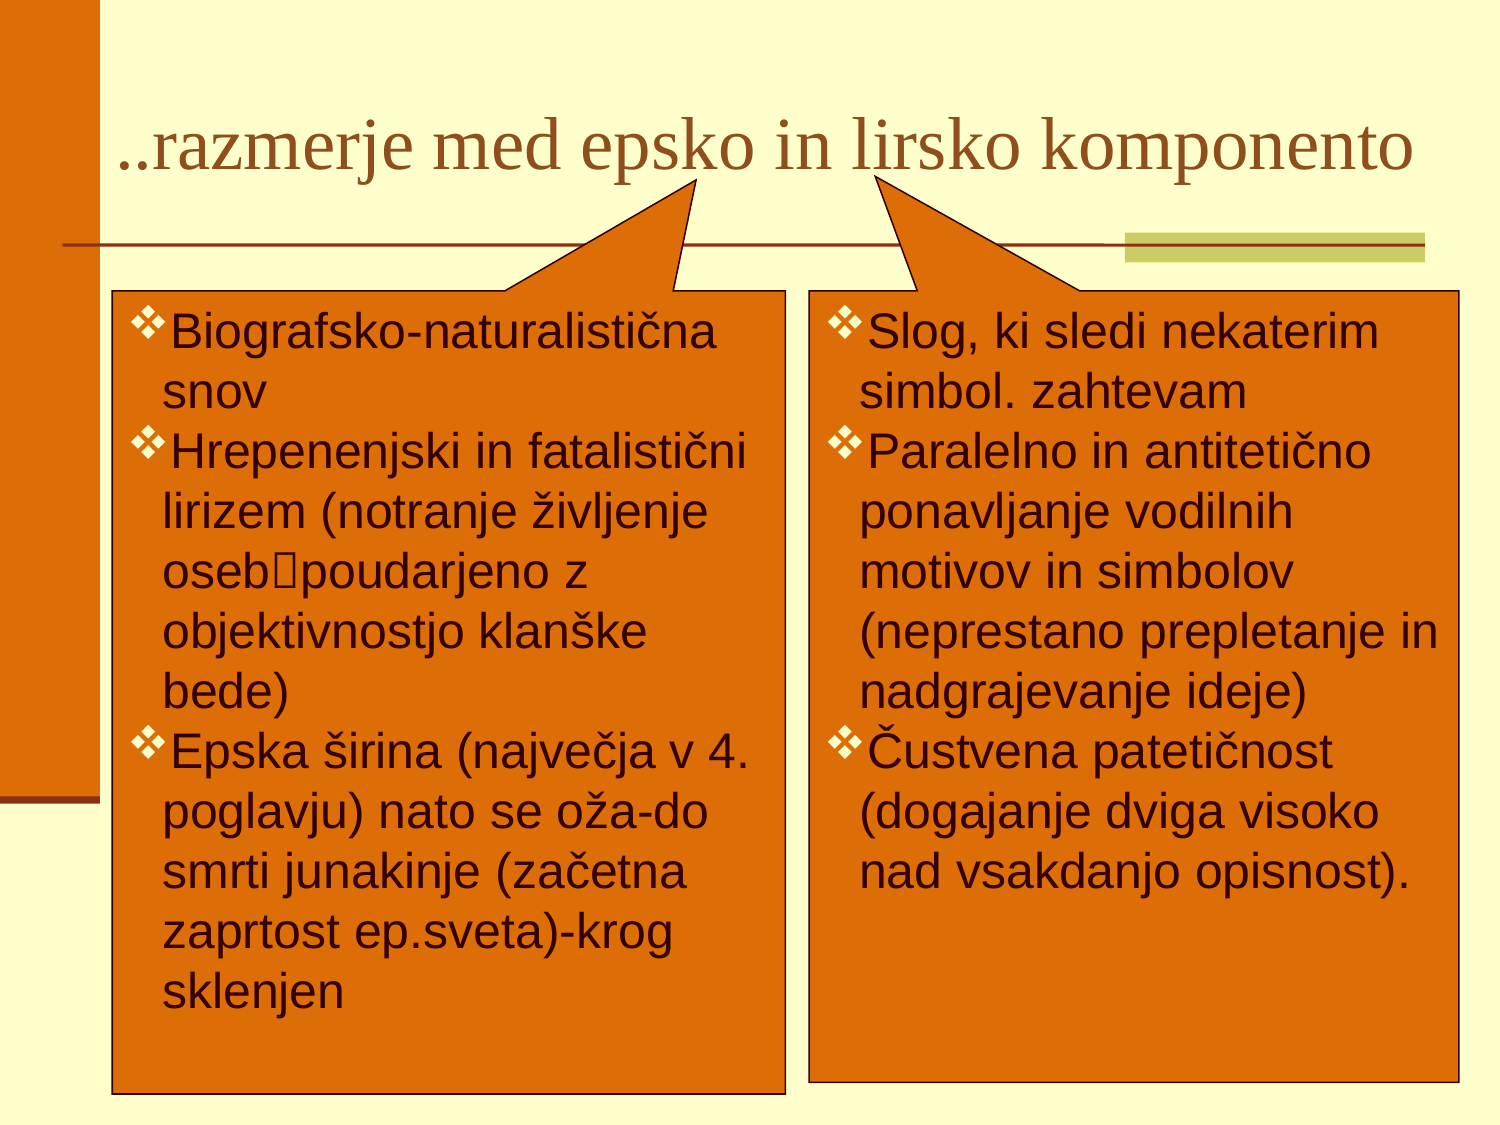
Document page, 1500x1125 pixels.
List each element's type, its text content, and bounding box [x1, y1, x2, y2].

text_box Slog, ki sledi nekaterim simbol. zahtevam Paralelno in antitetično ponavljanje vodilnih motivov in simbolov (neprestano prepletanje in nadgrajevanje ideje) Čustvena patetičnost (dogajanje dviga visoko nad vsakdanjo opisnost). [809, 176, 1459, 1083]
text_box Biografsko-naturalistična snov Hrepenenjski in fatalistični lirizem (notranje življenje osebpoudarjeno z objektivnostjo klanške bede) Epska širina (največja v 4. poglavju) nato se oža-do smrti junakinje (začetna zaprtost ep.sveta)-krog sklenjen [112, 179, 786, 1094]
title ..razmerje med epsko in lirsko komponento [100, 45, 1459, 234]
